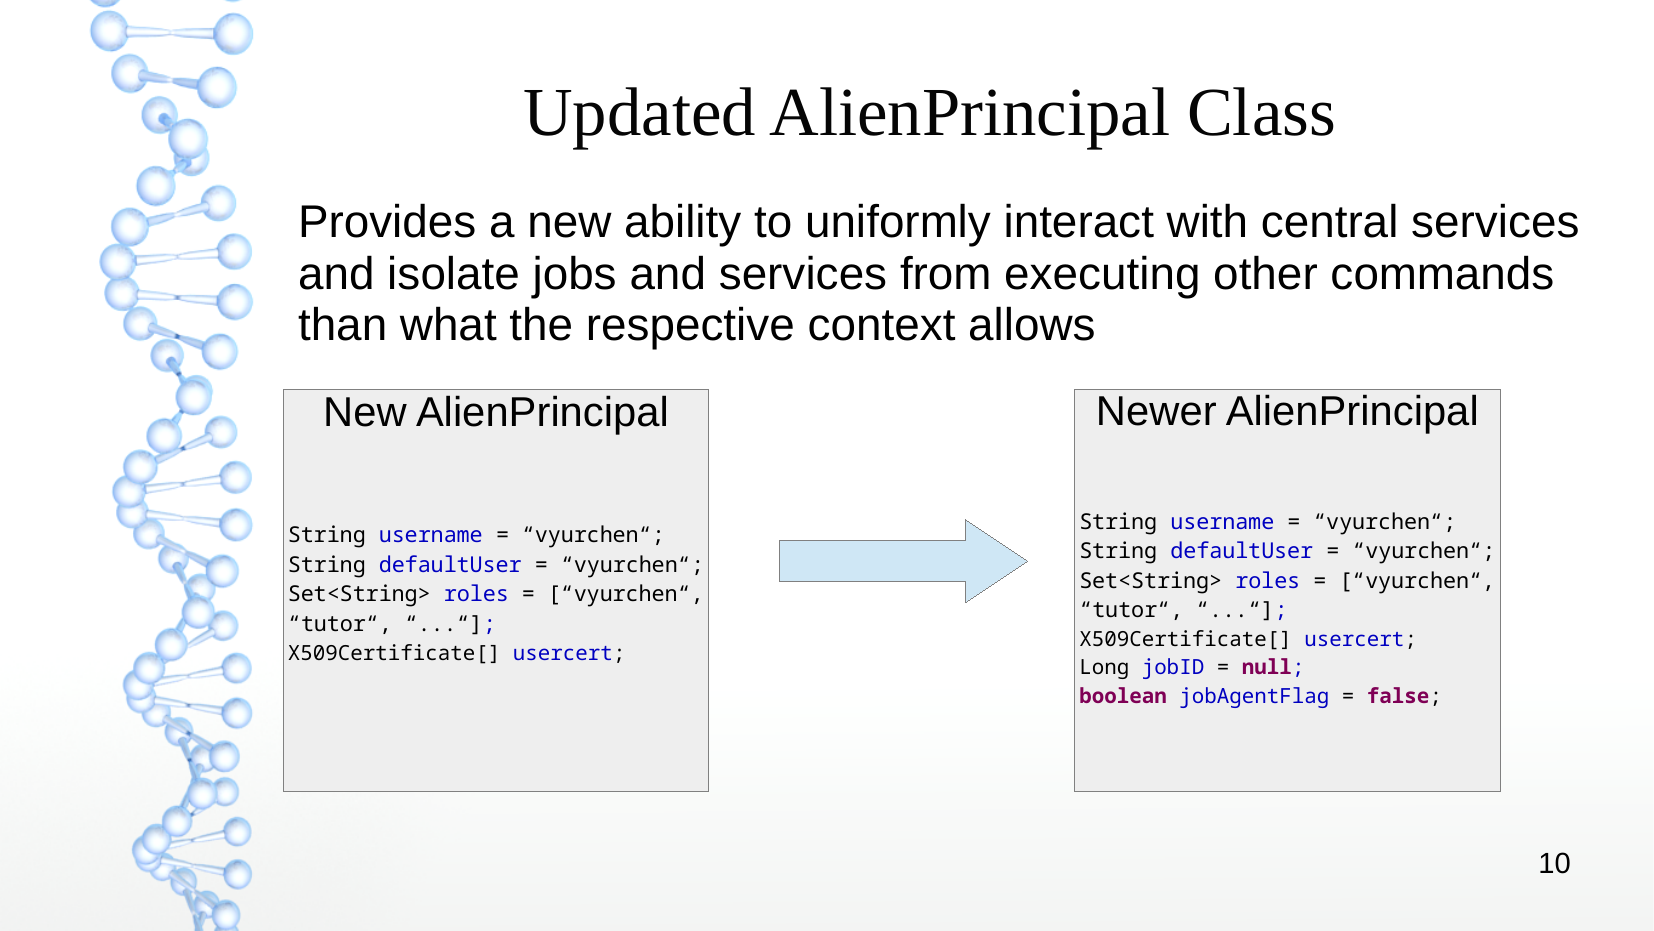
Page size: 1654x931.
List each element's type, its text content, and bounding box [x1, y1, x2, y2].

text_box Newer AlienPrincipal String username = “vyurchen“; String defaultUser = “vyurchen“; Set<String> roles = [“vyurchen“, “tutor“, “...“]; X509Certificate[] usercert; Long jobID = null; boolean jobAgentFlag = false; [1074, 389, 1501, 792]
text_box [779, 519, 1028, 603]
title Updated AlienPrincipal Class [265, 35, 1595, 189]
text_box Provides a new ability to uniformly interact with central services and isolate jobs and services from executing other commands than what the respective context allows [283, 188, 1642, 357]
picture [0, 0, 1654, 931]
text_box New AlienPrincipal String username = “vyurchen“; String defaultUser = “vyurchen“; Set<String> roles = [“vyurchen“, “tutor“, “...“]; X509Certificate[] usercert; [283, 389, 709, 792]
